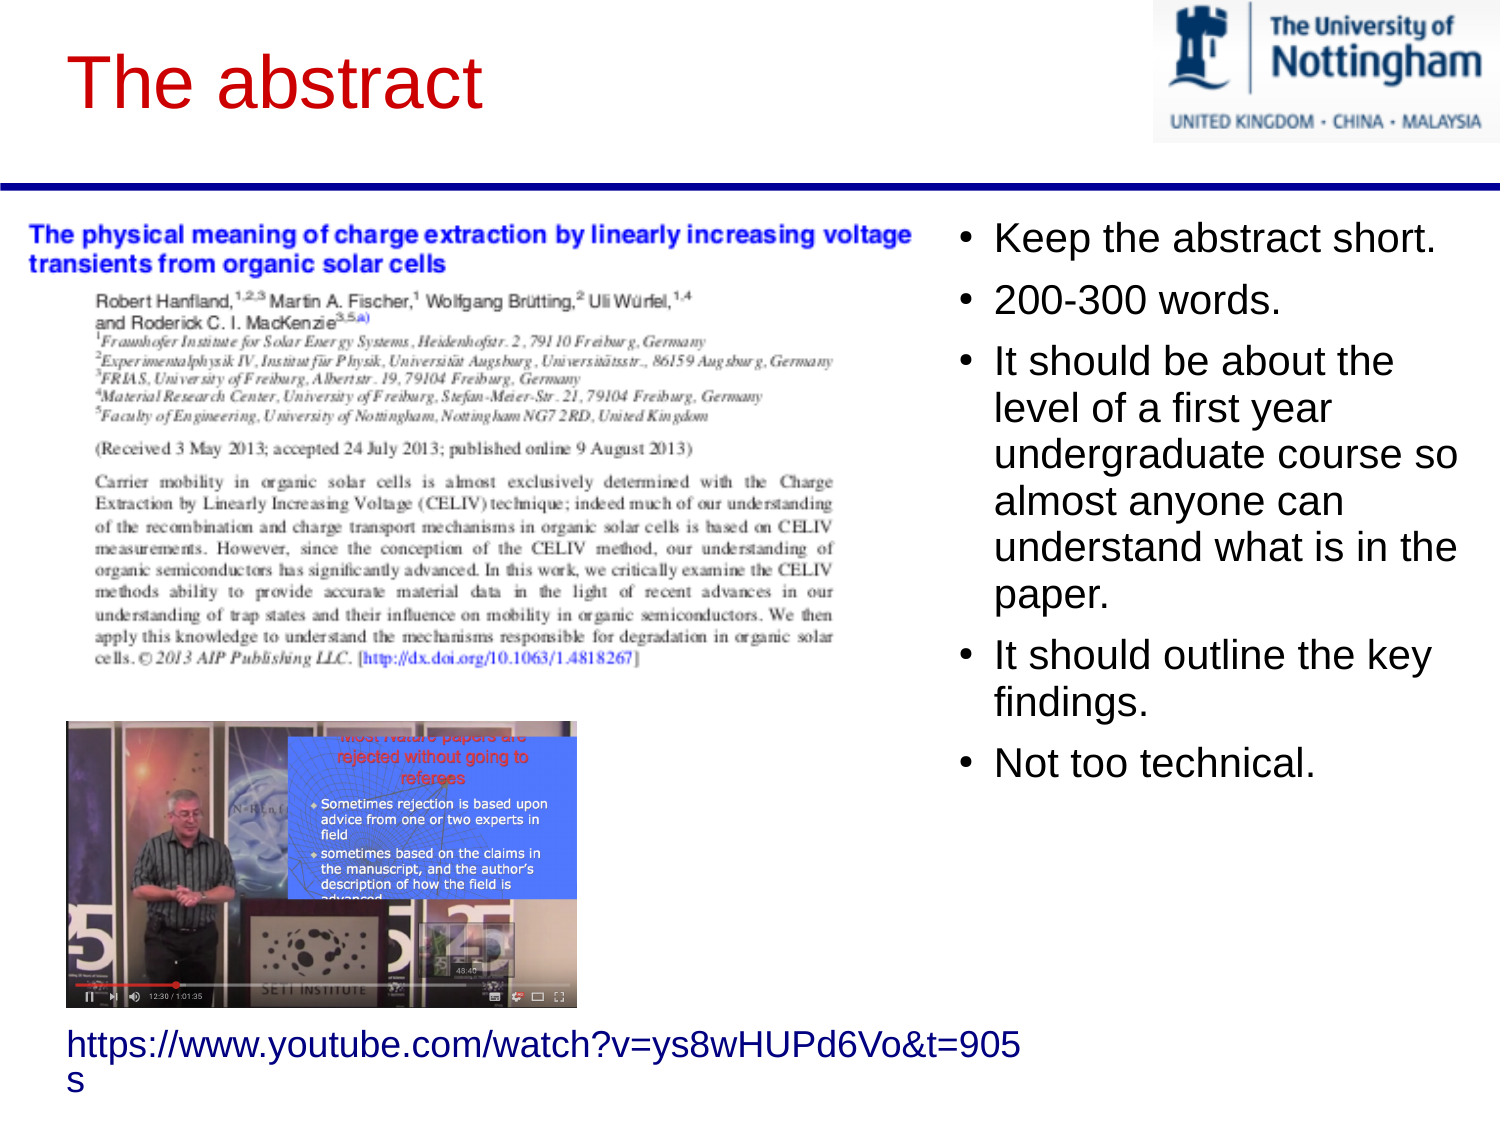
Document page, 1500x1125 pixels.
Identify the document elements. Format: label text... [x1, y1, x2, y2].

text_box Keep the abstract short. 200-300 words. It should be about the level of a first year undergraduate course so almost anyone can understand what is in the paper. It should outline the key findings. Not too technical. [943, 207, 1483, 794]
picture [1153, 0, 1500, 143]
picture [17, 216, 936, 694]
text_box https://www.youtube.com/watch?v=ys8wHUPd6Vo&t=905s [51, 1016, 1051, 1074]
text_box The abstract [51, 33, 945, 133]
picture [66, 721, 577, 1008]
